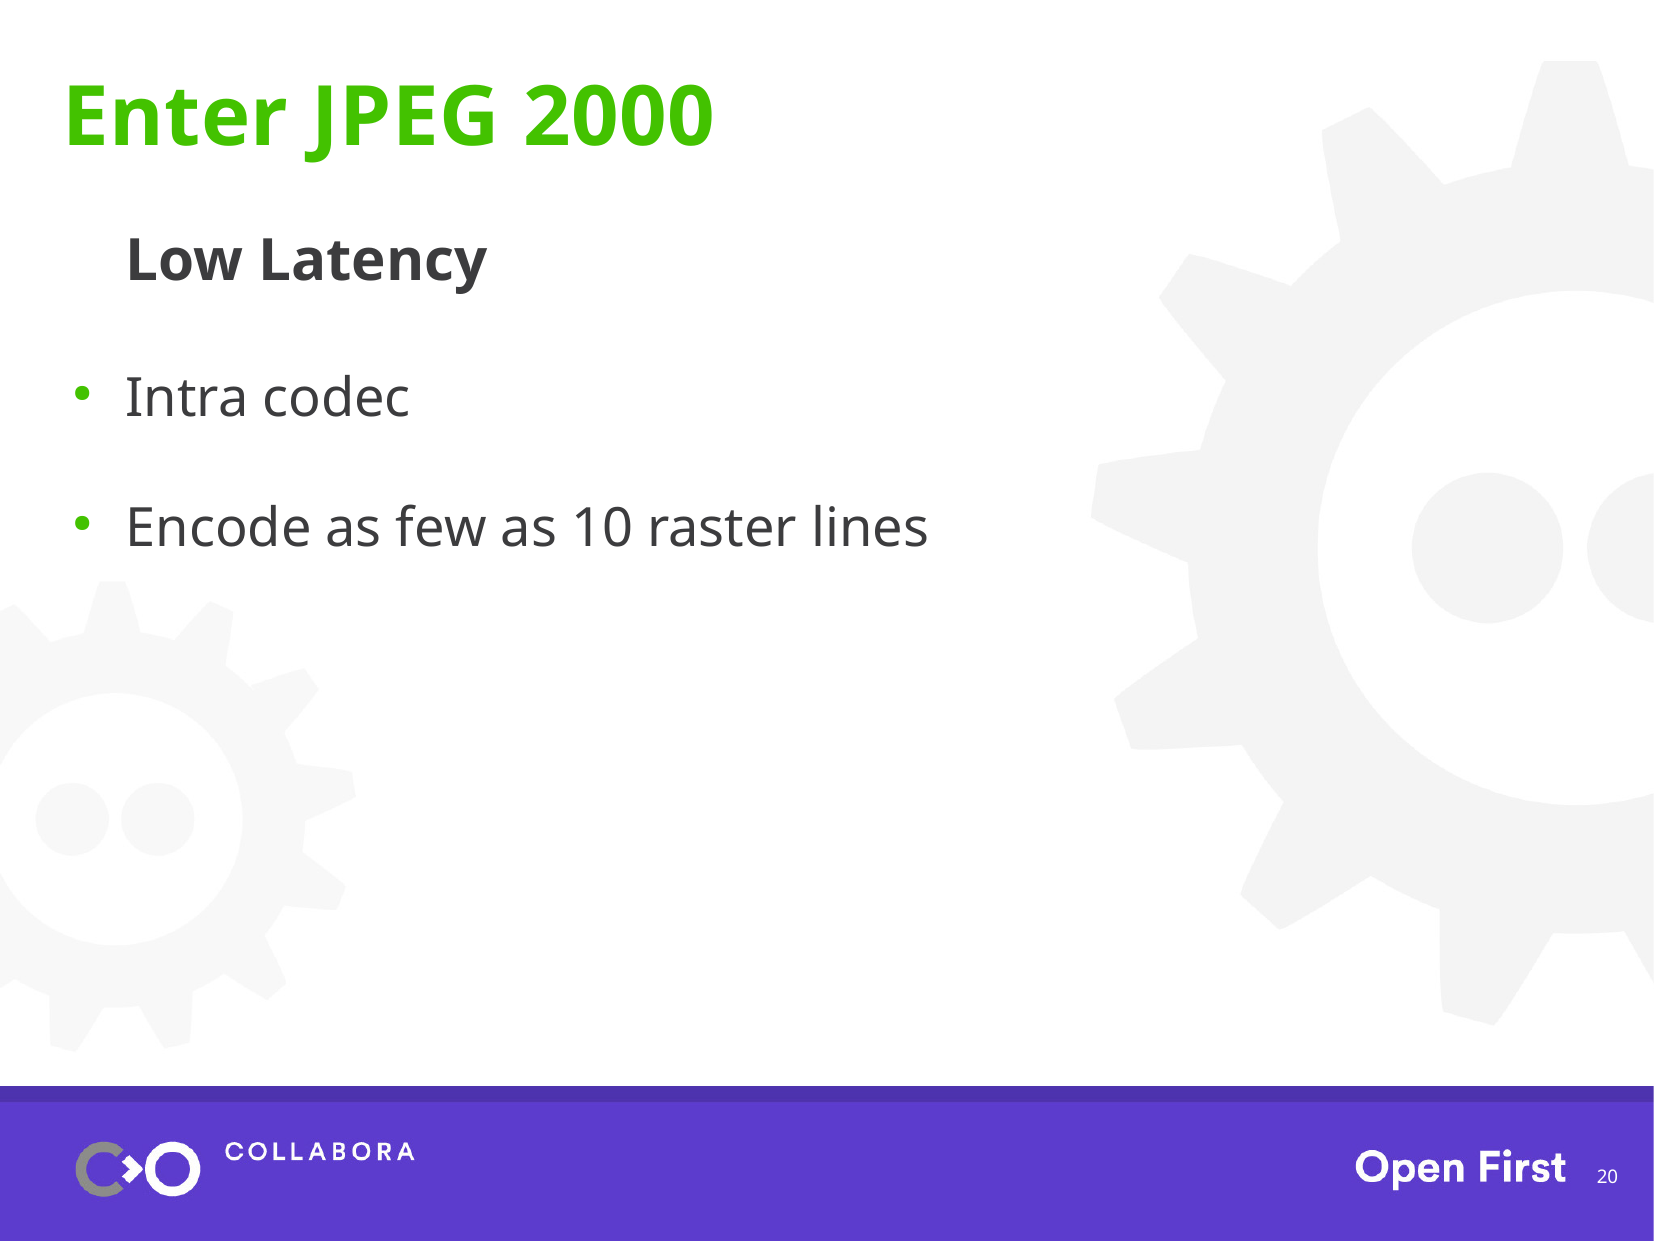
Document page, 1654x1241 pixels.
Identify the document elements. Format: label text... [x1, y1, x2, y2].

title Enter JPEG 2000 [62, 62, 1638, 138]
picture [0, 0, 1654, 1241]
list Low Latency Intra codec Encode as few as 10 raster lines [54, 222, 1512, 900]
